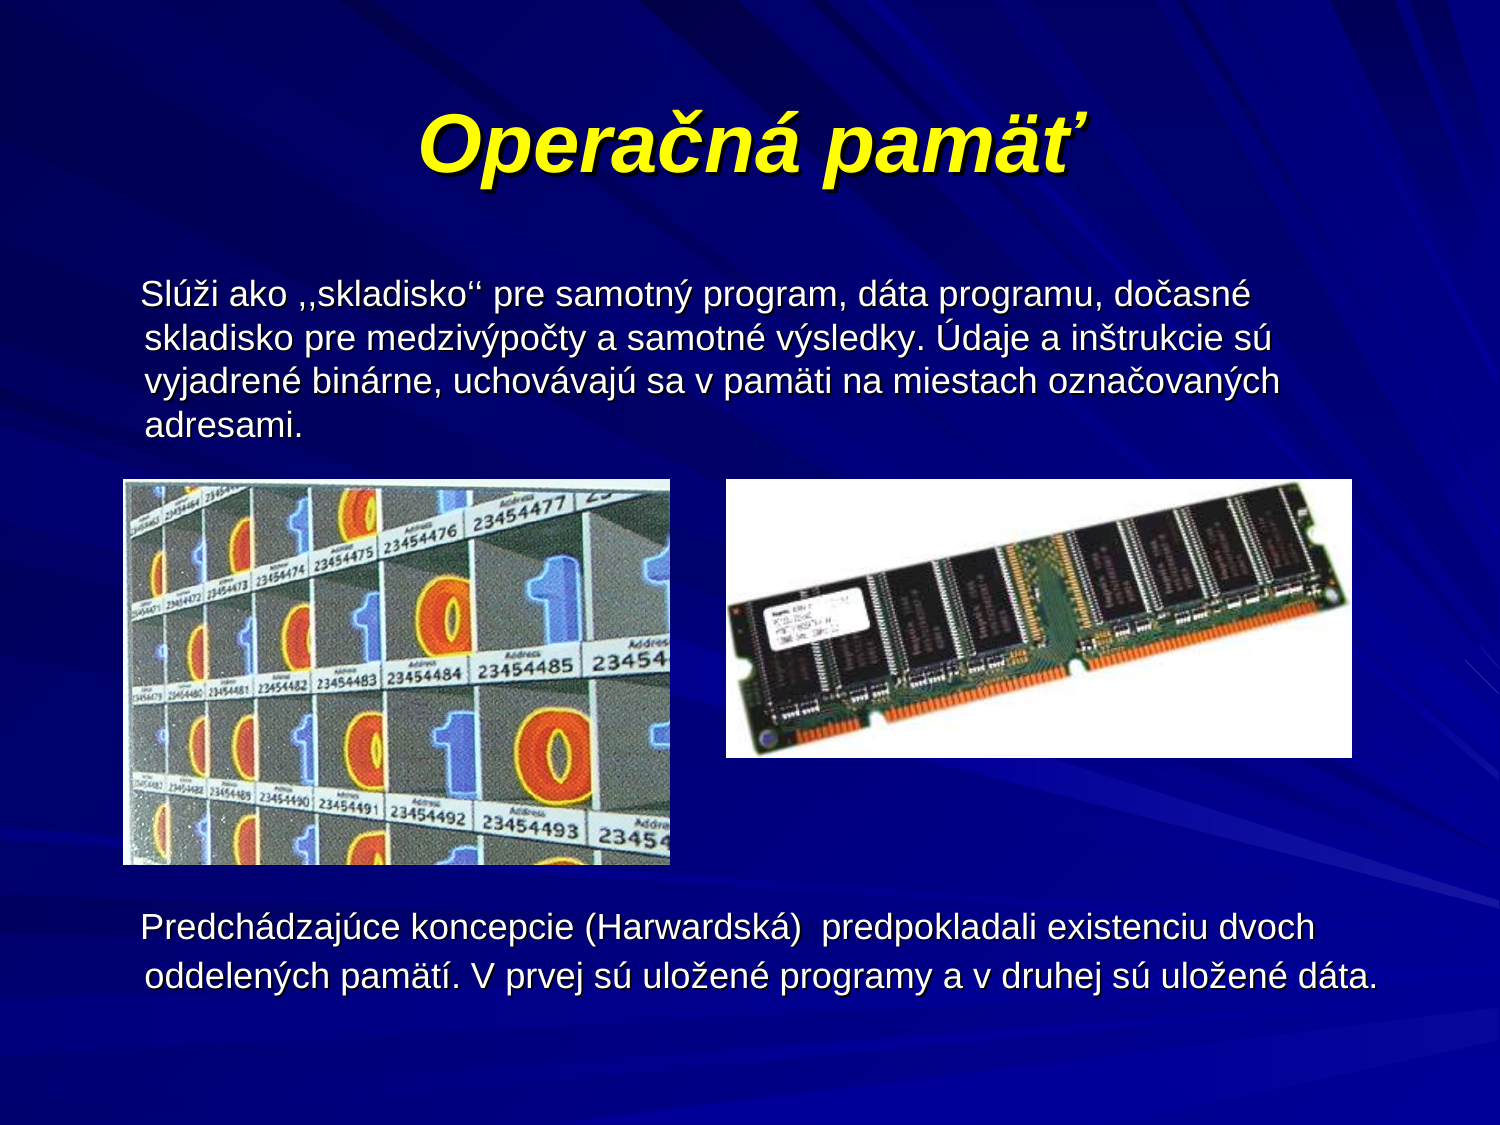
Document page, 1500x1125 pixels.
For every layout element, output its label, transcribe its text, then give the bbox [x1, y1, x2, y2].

picture [123, 479, 670, 865]
list Slúži ako ,,skladisko‘‘ pre samotný program, dáta programu, dočasné skladisko pre medzivýpočty a samotné výsledky. Údaje a inštrukcie sú vyjadrené binárne, uchovávajú sa v pamäti na miestach označovaných adresami. Predchádzajúce koncepcie (Harwardská) predpokladali existenciu dvoch oddelených pamätí. V prvej sú uložené programy a v druhej sú uložené dáta. [75, 262, 1425, 1006]
title Operačná pamäť [75, 45, 1425, 233]
picture [726, 479, 1352, 758]
